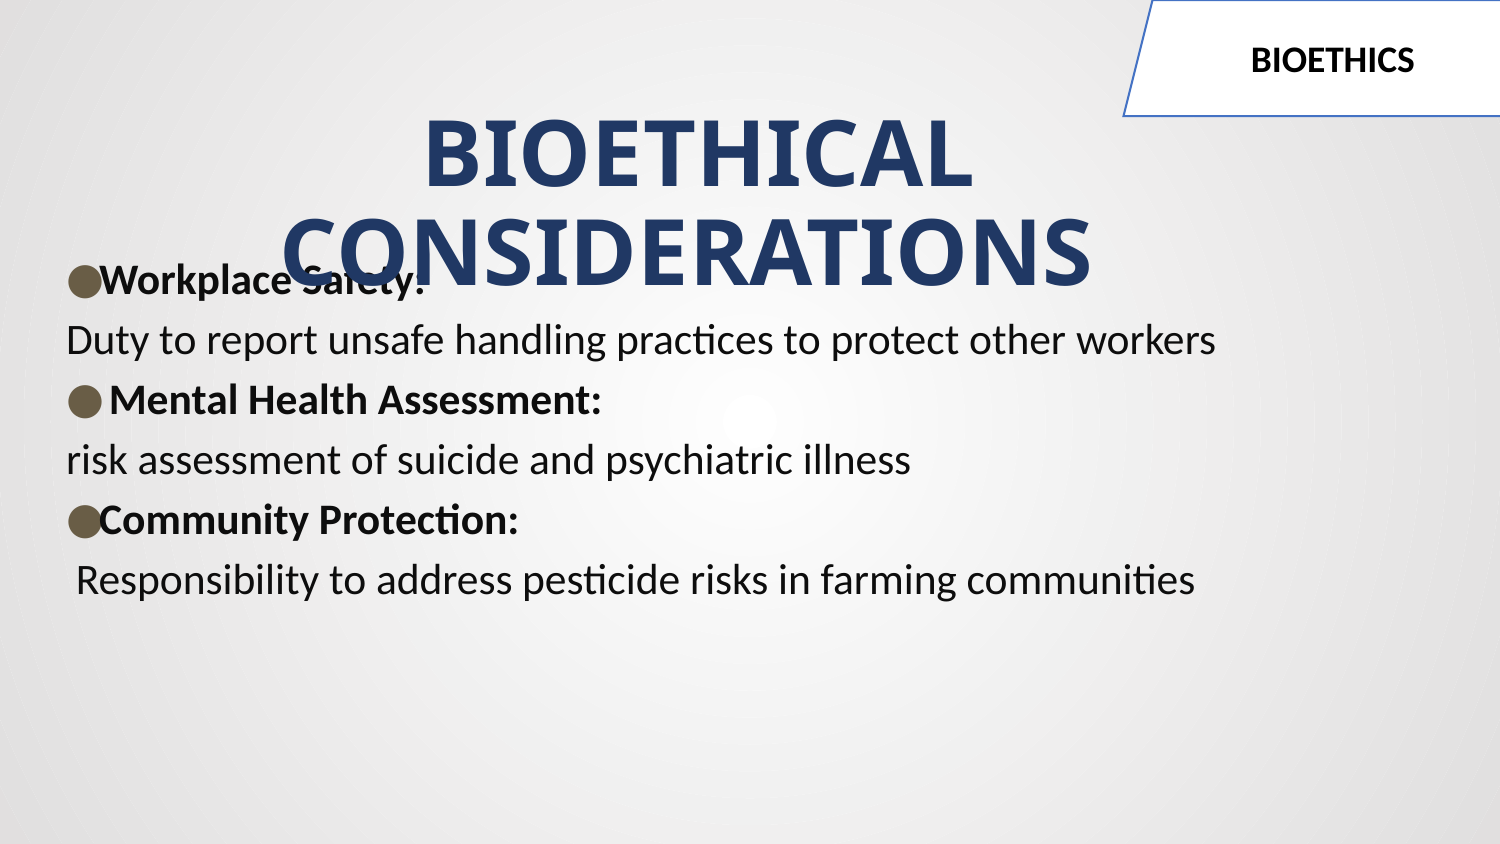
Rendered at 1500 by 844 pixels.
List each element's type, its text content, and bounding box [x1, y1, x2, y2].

text_box BIOETHICAL CONSIDERATIONS [0, 92, 1398, 209]
text_box BIOETHICS [1129, 0, 1500, 117]
list Workplace Safety: Duty to report unsafe handling practices to protect other workers Mental Health Assessment: risk assessment of suicide and psychiatric illness Community Protection: Responsibility to address pesticide risks in farming communities [51, 228, 1449, 620]
